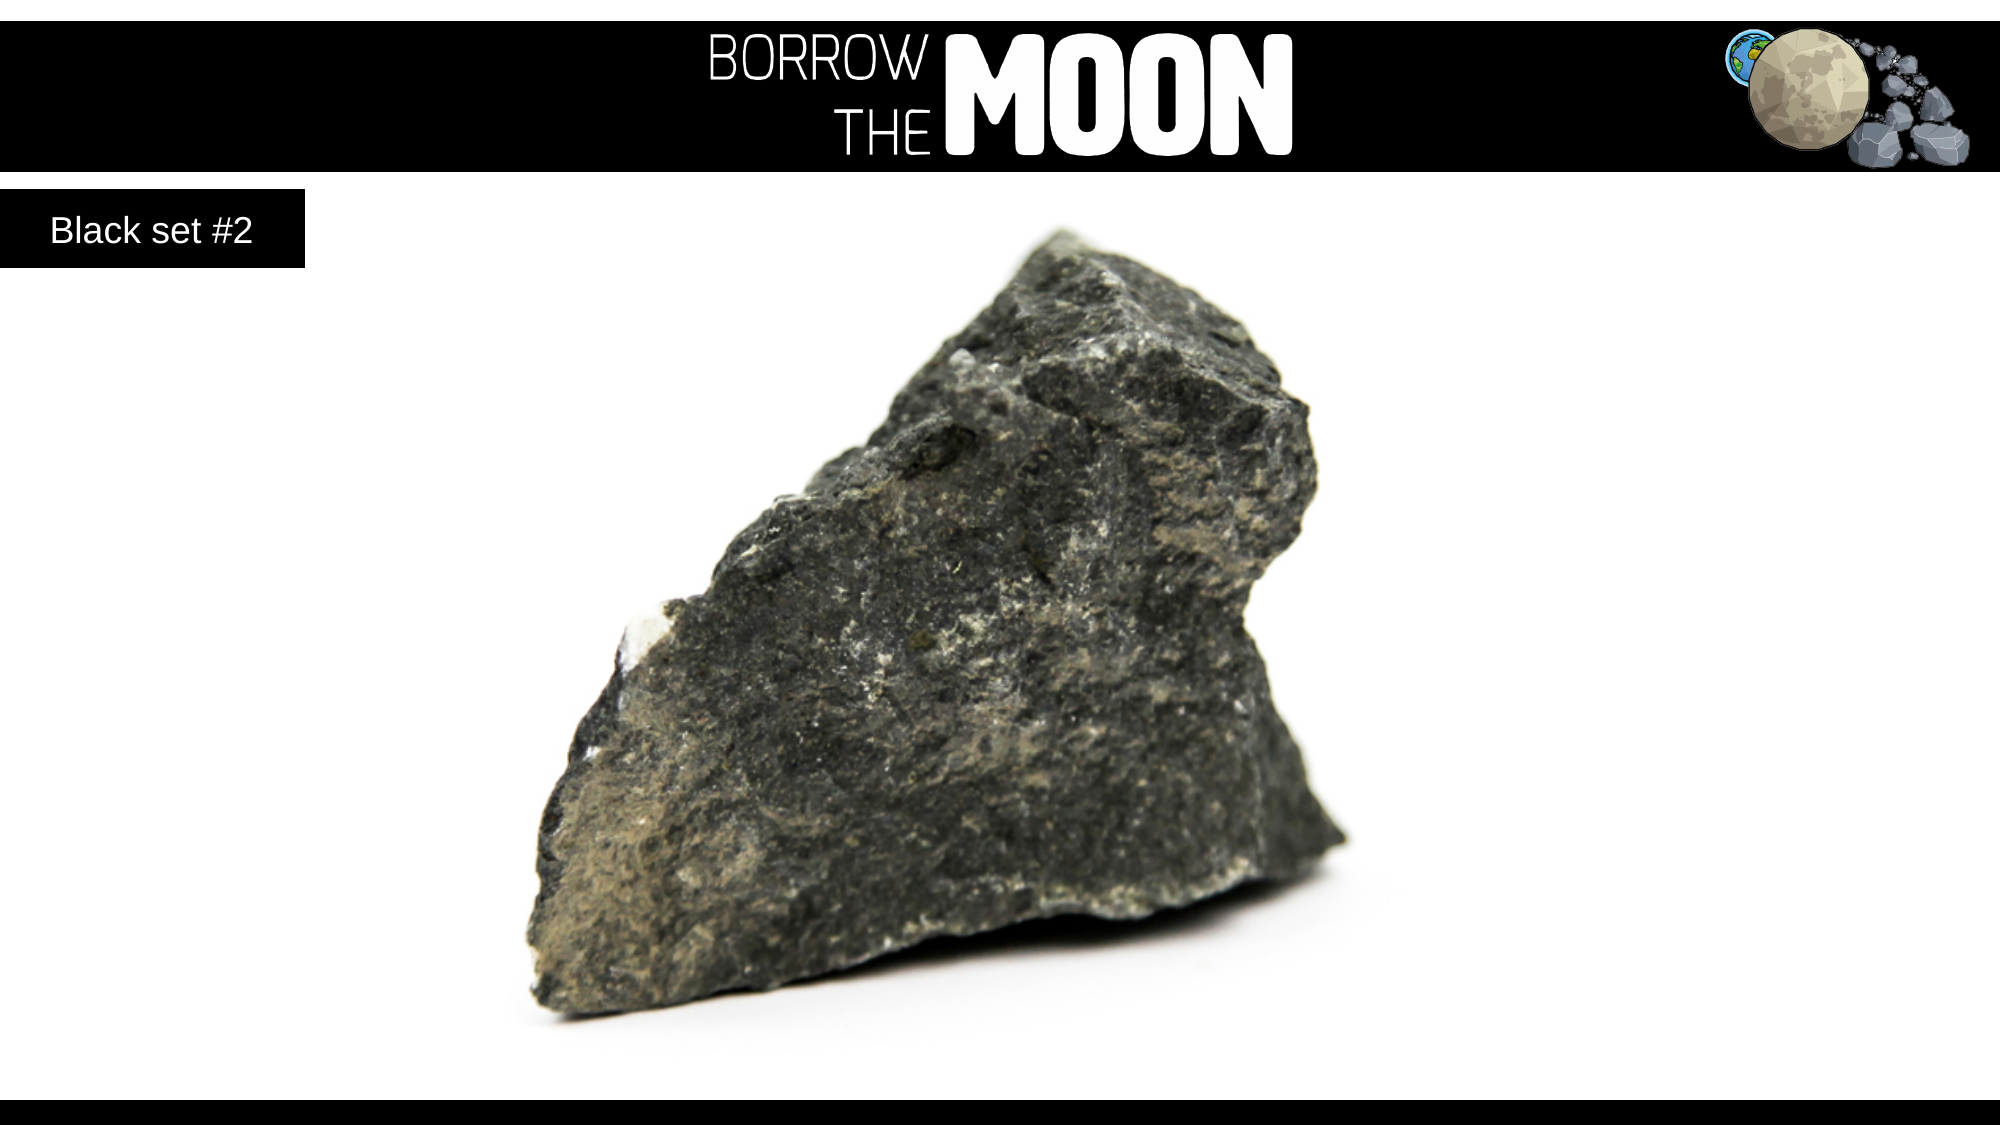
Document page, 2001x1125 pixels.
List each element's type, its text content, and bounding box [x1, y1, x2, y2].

picture [331, 190, 1669, 1081]
text_box Black set #2 [0, 189, 305, 268]
